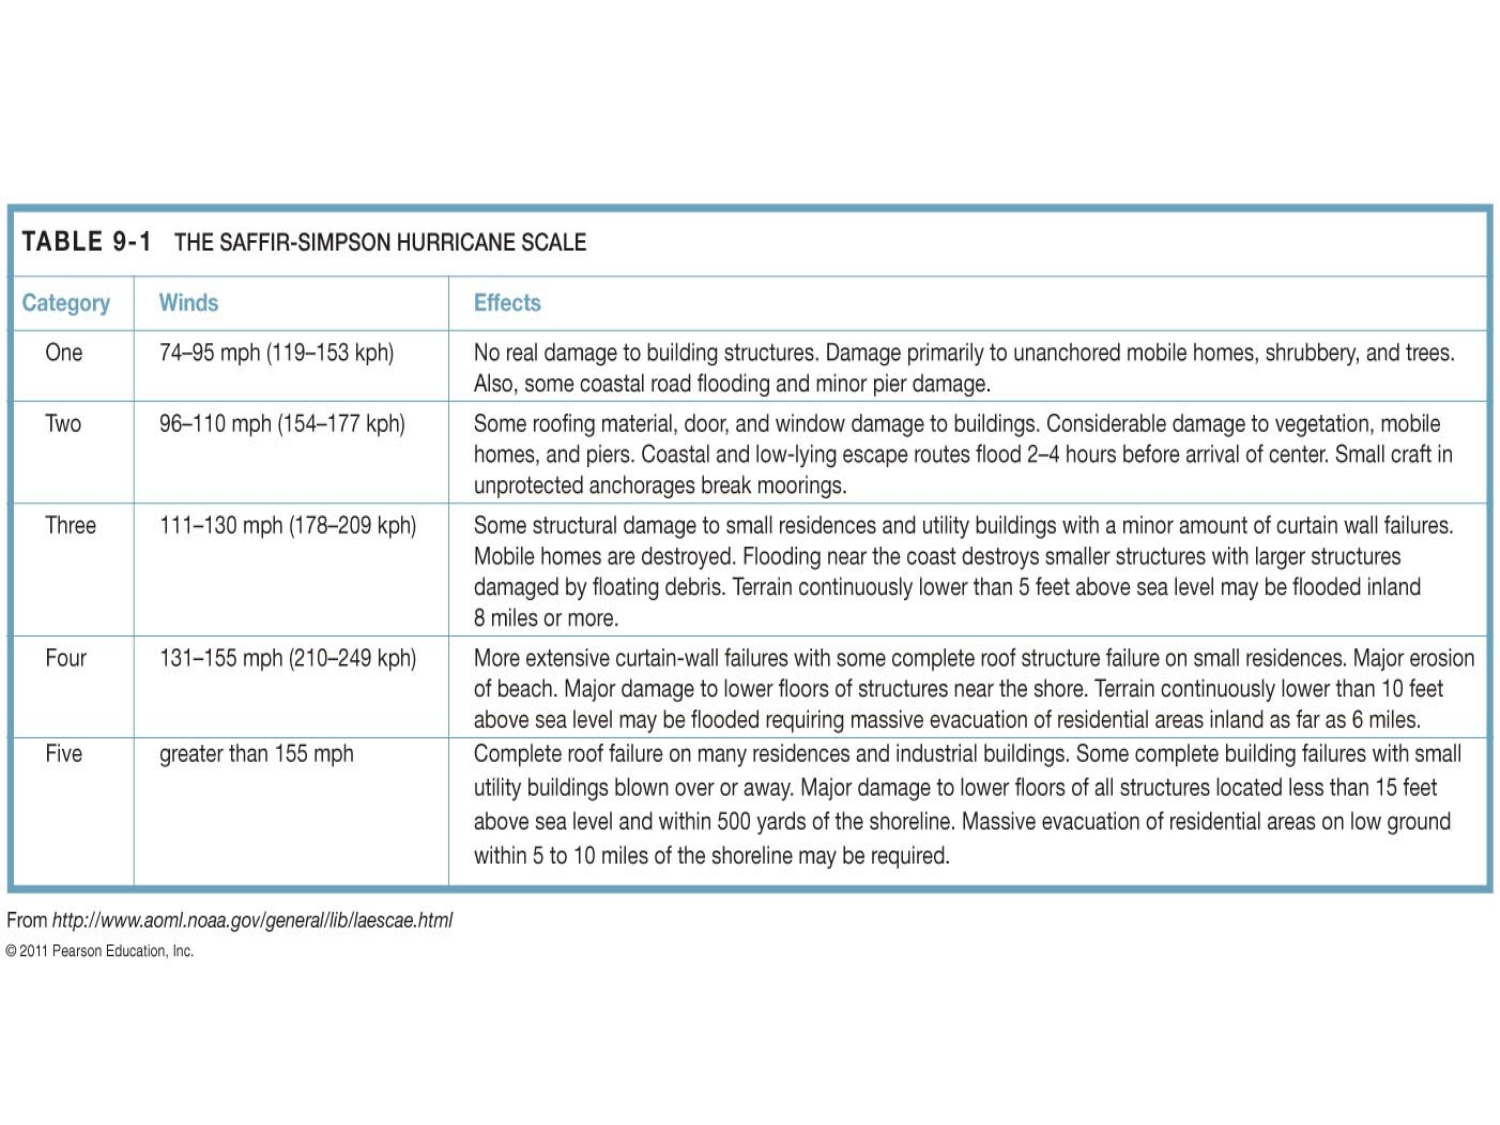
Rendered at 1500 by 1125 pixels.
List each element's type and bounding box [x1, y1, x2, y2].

picture [0, 196, 1500, 972]
